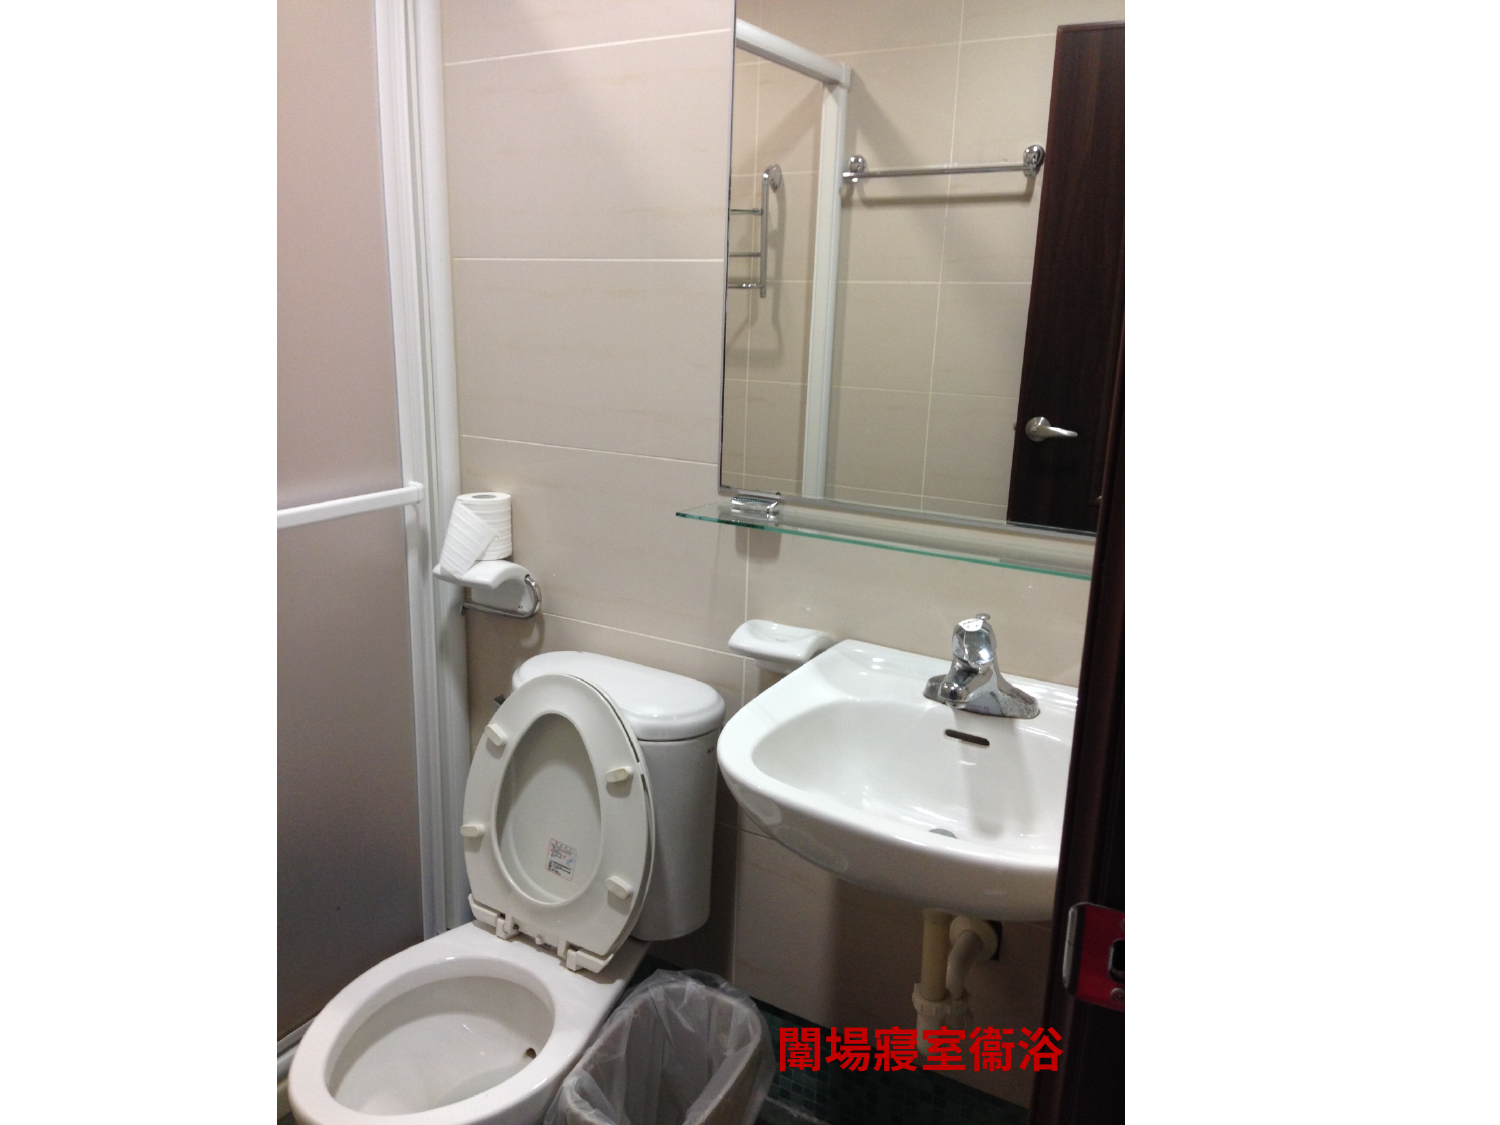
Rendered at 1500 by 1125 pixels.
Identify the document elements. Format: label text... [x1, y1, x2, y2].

text_box 闈場寢室衞浴 [761, 1011, 1105, 1085]
picture [277, 0, 1125, 1125]
